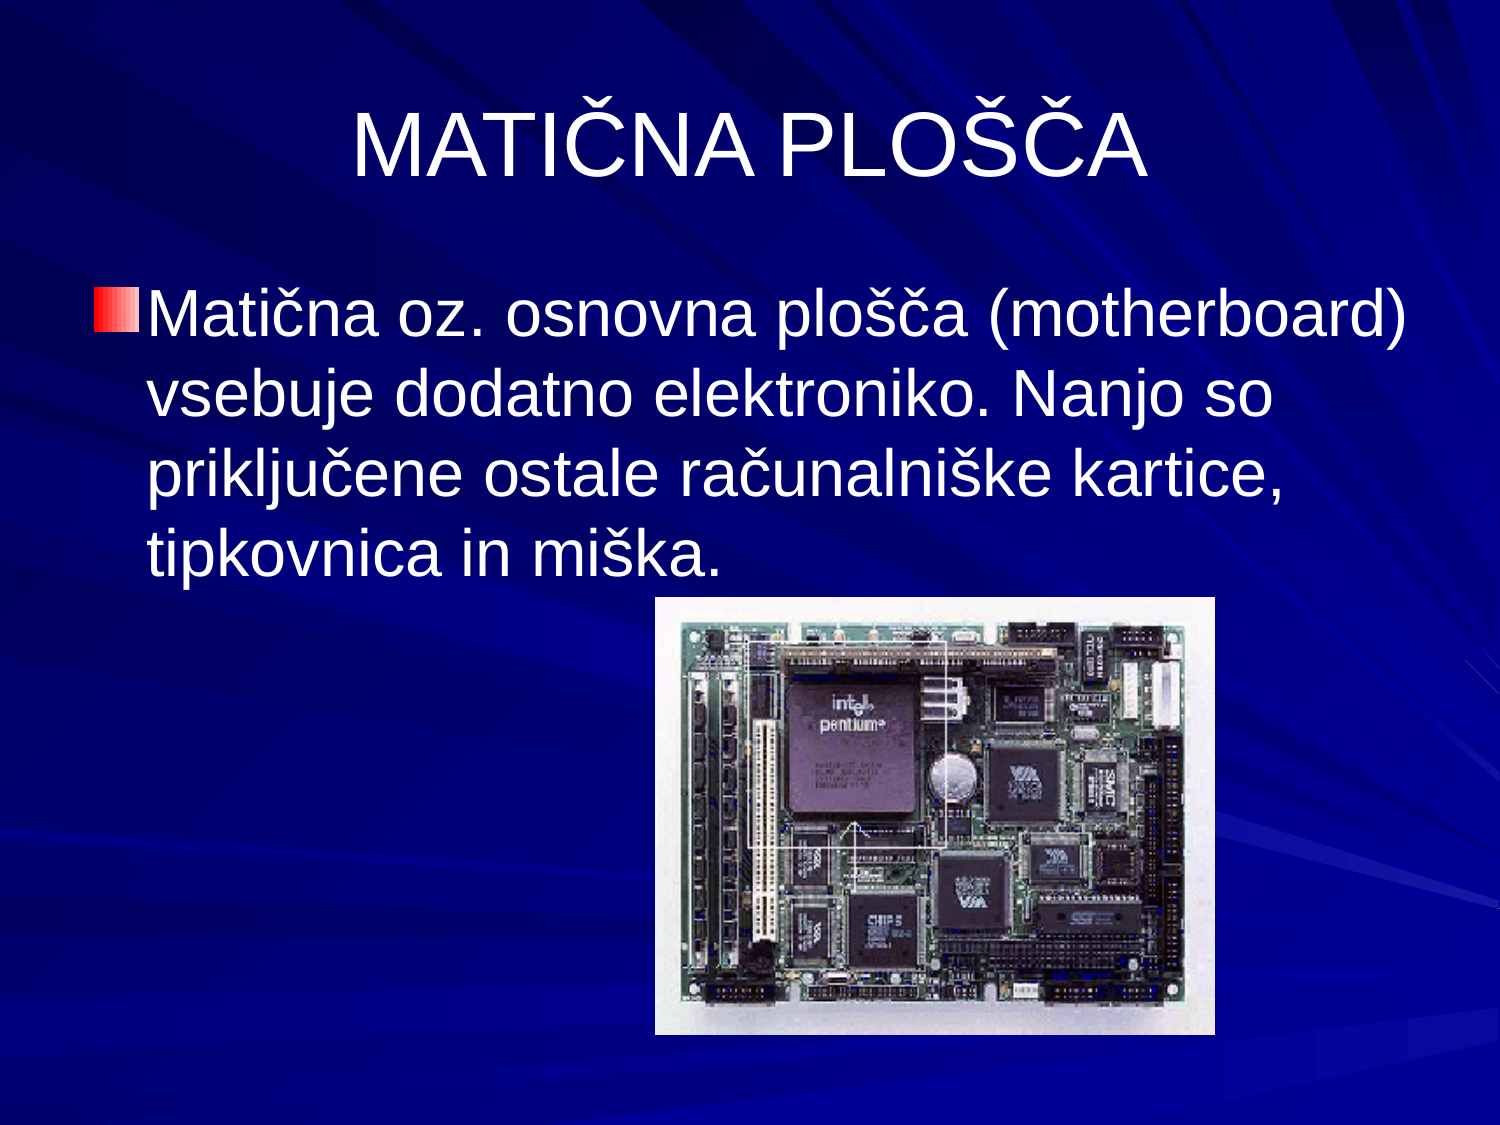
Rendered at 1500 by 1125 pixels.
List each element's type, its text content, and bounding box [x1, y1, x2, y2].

list Matična oz. osnovna plošča (motherboard) vsebuje dodatno elektroniko. Nanjo so priključene ostale računalniške kartice, tipkovnica in miška. [75, 262, 1425, 1006]
title MATIČNA PLOŠČA [75, 45, 1425, 234]
picture [655, 597, 1215, 1035]
